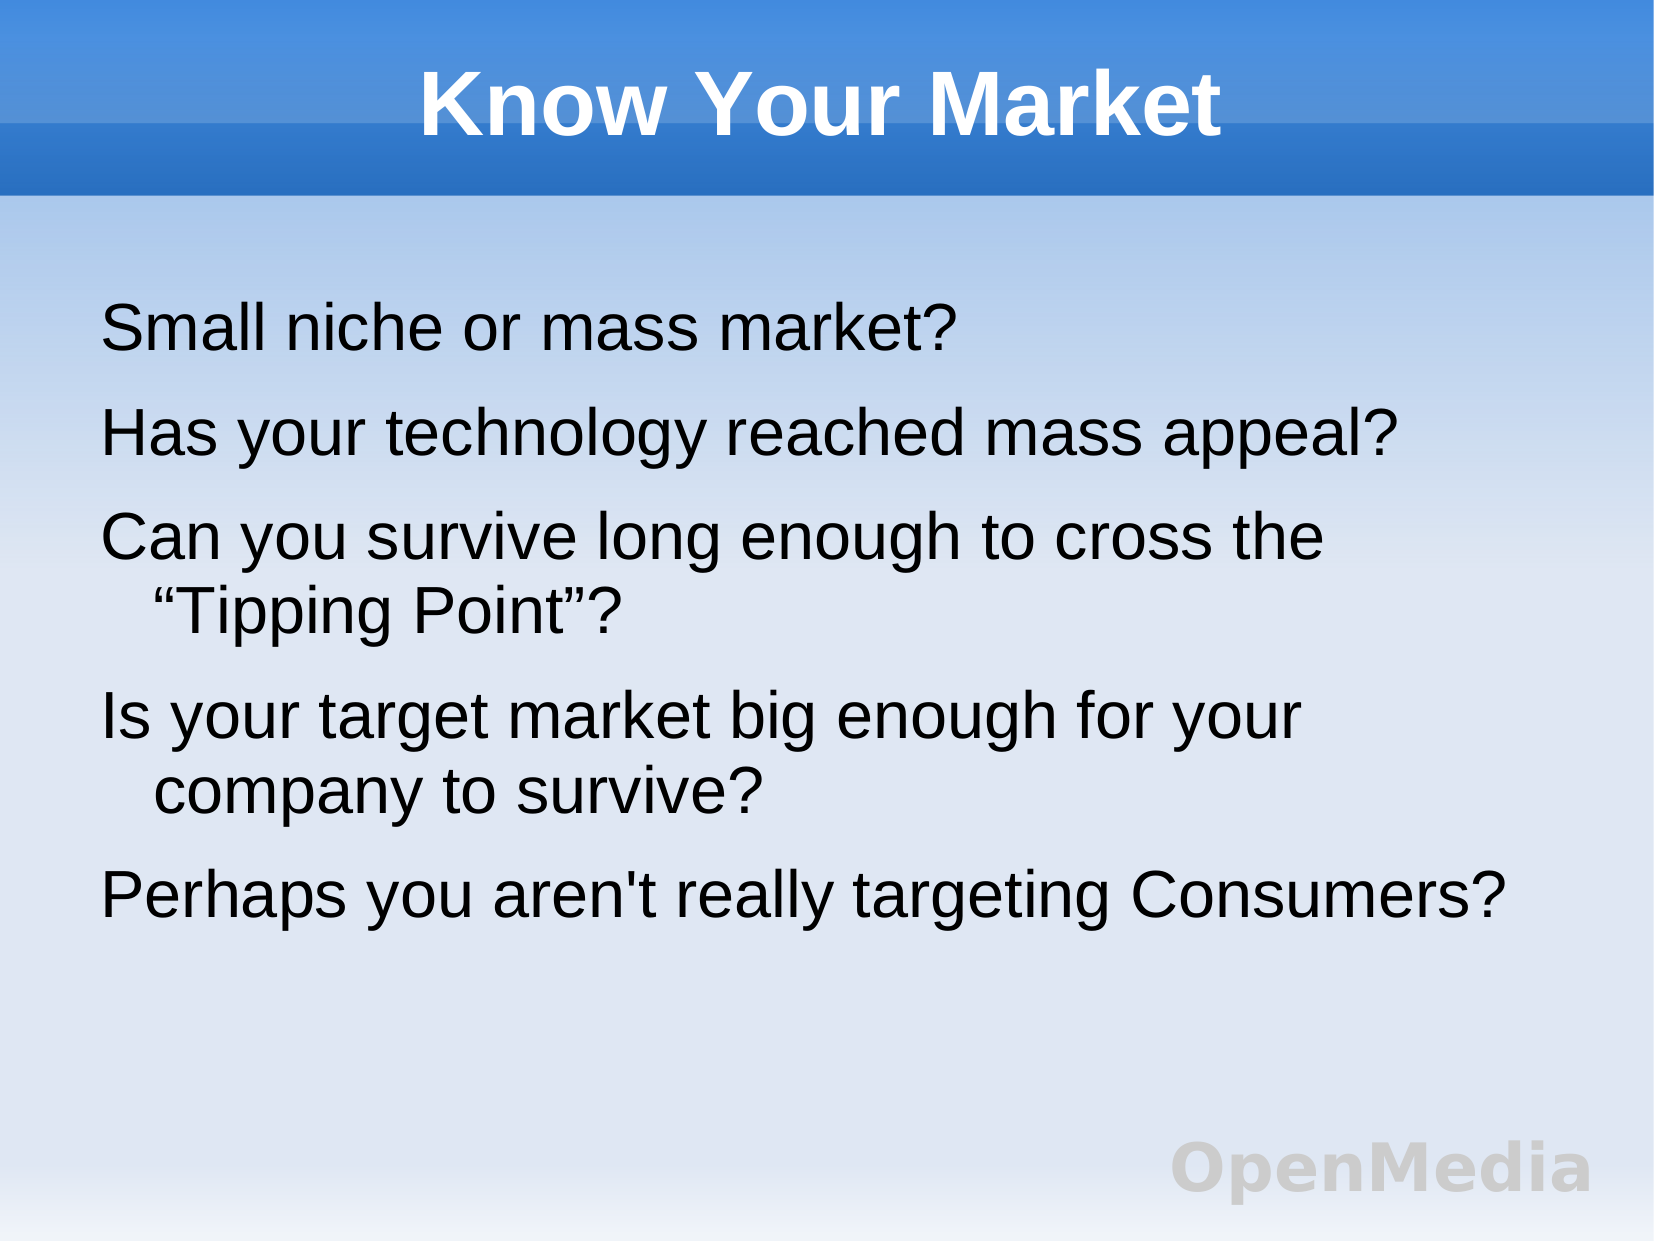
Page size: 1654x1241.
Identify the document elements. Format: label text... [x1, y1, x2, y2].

title Know Your Market [76, 0, 1565, 208]
list Small niche or mass market? Has your technology reached mass appeal? Can you survive long enough to cross the “Tipping Point”? Is your target market big enough for your company to survive? Perhaps you aren't really targeting Consumers? [82, 290, 1571, 1109]
picture [0, 0, 1654, 1241]
